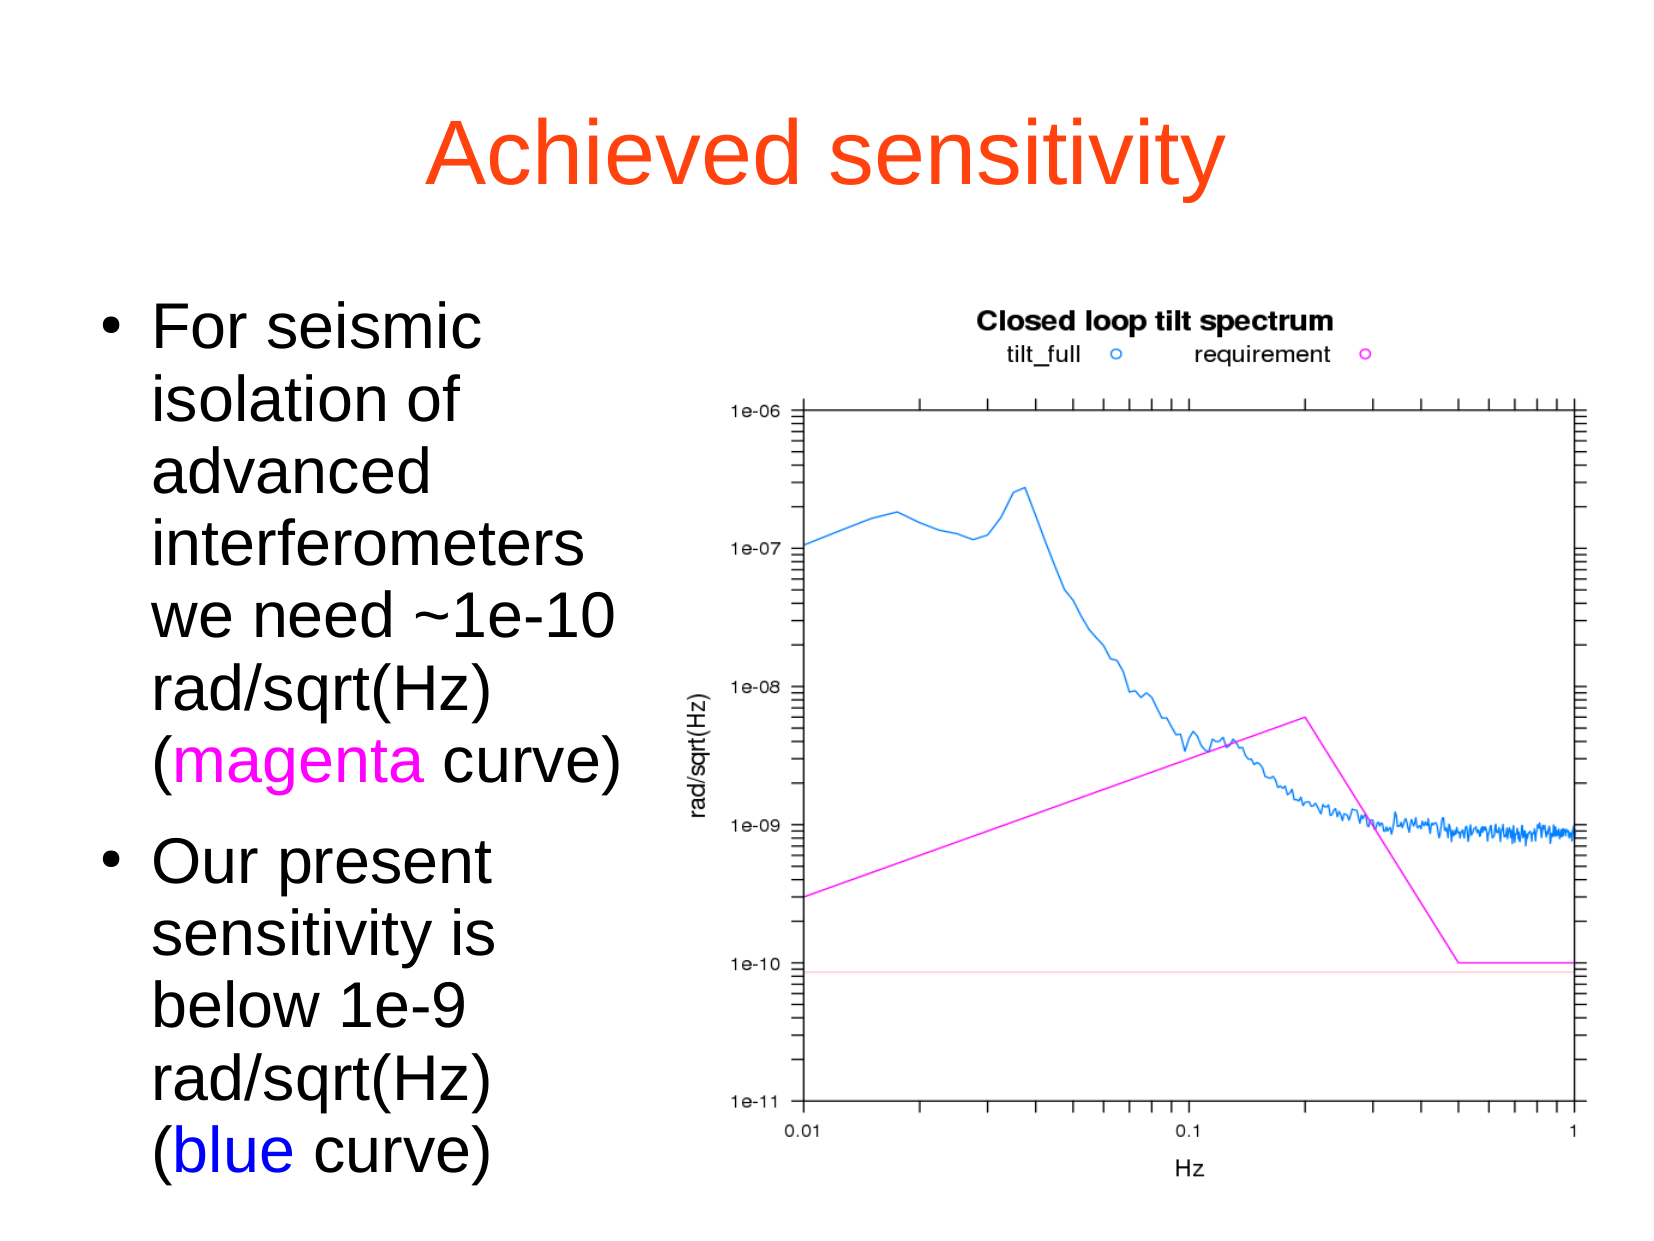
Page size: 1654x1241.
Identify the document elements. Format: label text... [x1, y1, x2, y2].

picture [675, 299, 1635, 1201]
list For seismic isolation of advanced interferometers we need ~1e-10 rad/sqrt(Hz) (magenta curve) Our present sensitivity is below 1e-9 rad/sqrt(Hz) (blue curve) [82, 290, 638, 1201]
title Achieved sensitivity [82, 49, 1571, 257]
